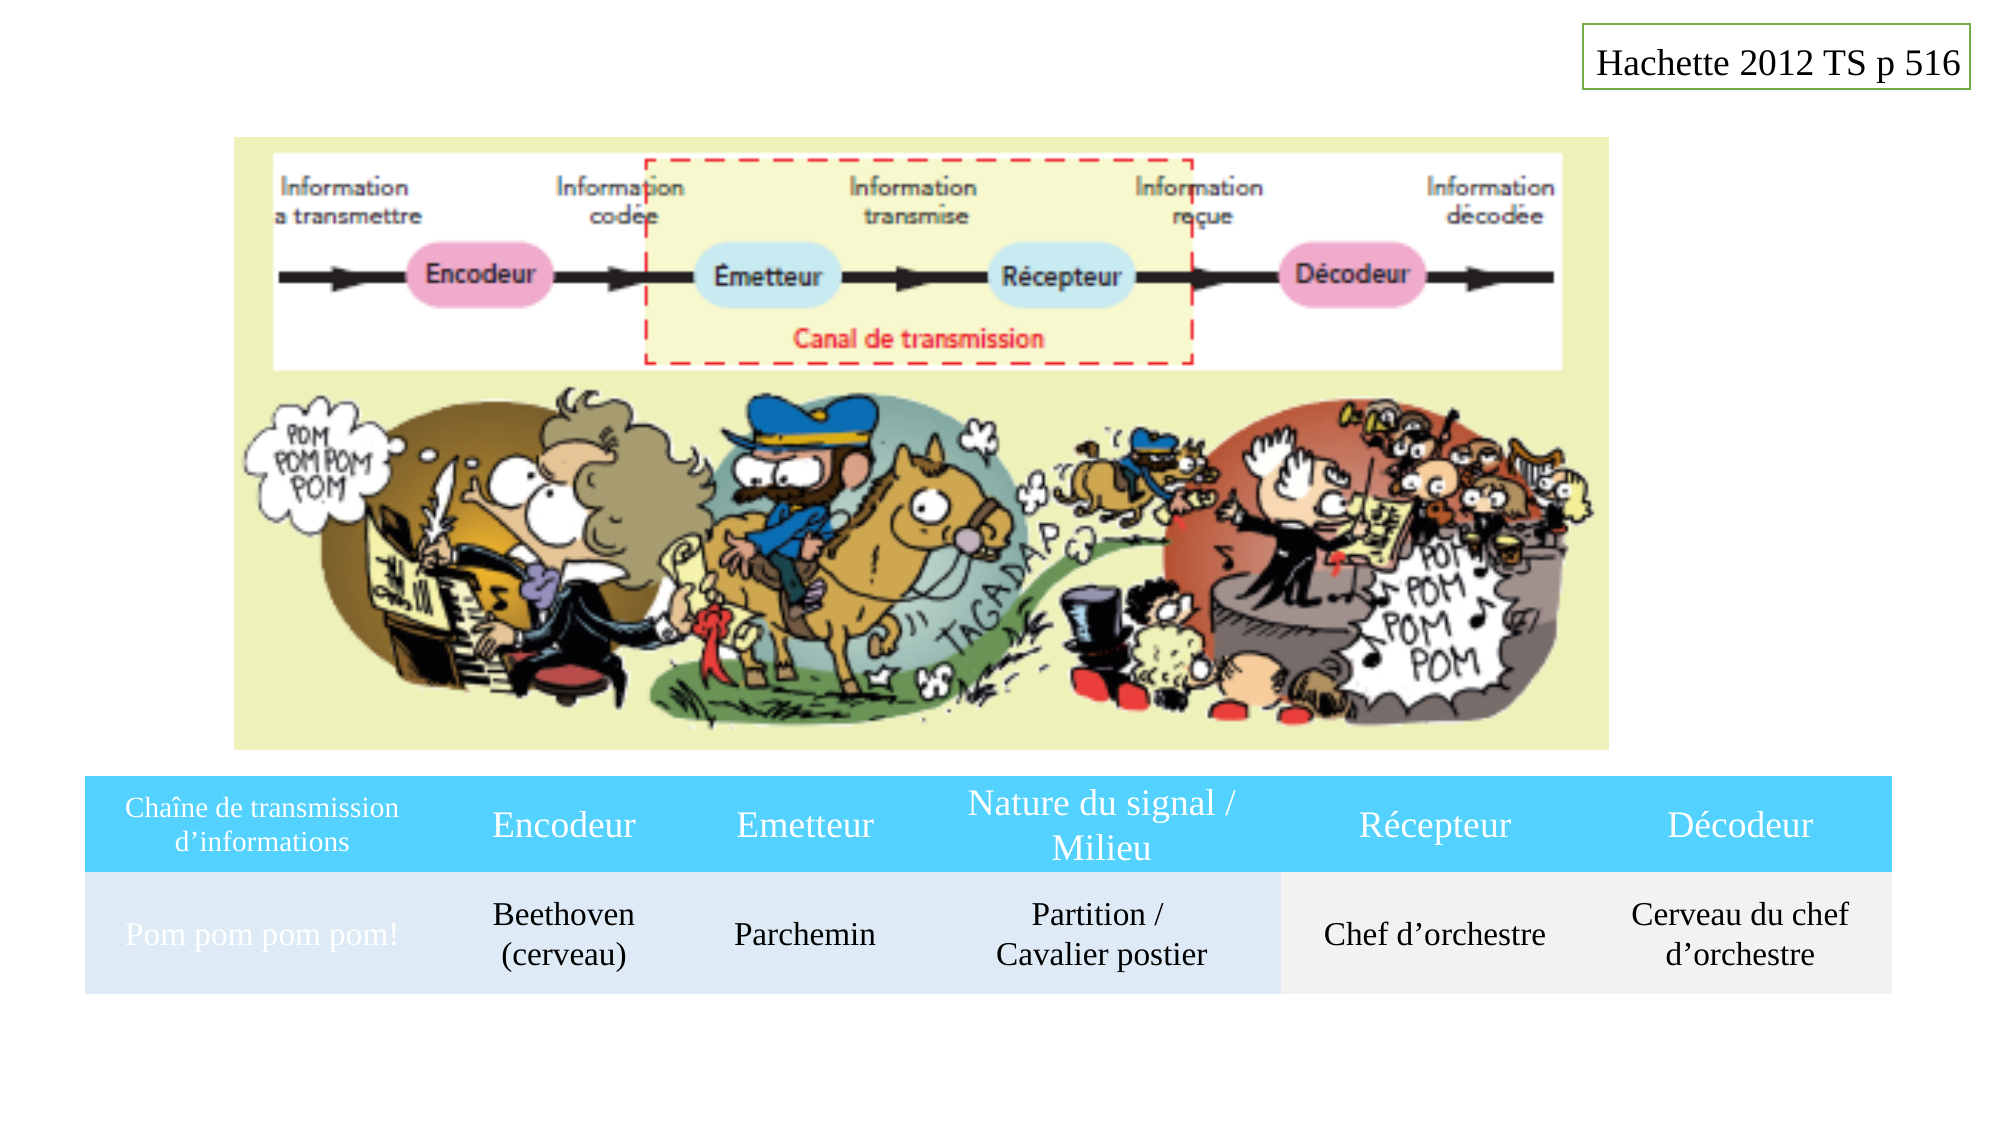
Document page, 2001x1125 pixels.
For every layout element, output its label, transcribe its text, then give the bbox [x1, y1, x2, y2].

text_box Hachette 2012 TS p 516 [1581, 27, 1980, 91]
table_header Encodeur [440, 776, 688, 872]
table_header Chaîne de transmission d’informations [85, 776, 440, 872]
table_header Emetteur [688, 776, 923, 872]
table_cell Partition / Cavalier postier [923, 872, 1281, 994]
table_header Récepteur [1281, 776, 1589, 872]
table_header Nature du signal / Milieu [923, 776, 1281, 872]
table_cell Parchemin [688, 872, 923, 994]
table_header Décodeur [1589, 776, 1892, 872]
table_cell Chef d’orchestre [1281, 872, 1589, 994]
picture [234, 137, 1609, 750]
table_cell Cerveau du chef d’orchestre [1589, 872, 1892, 994]
table_cell Pom pom pom pom! [85, 872, 440, 994]
table_cell Beethoven (cerveau) [440, 872, 688, 994]
